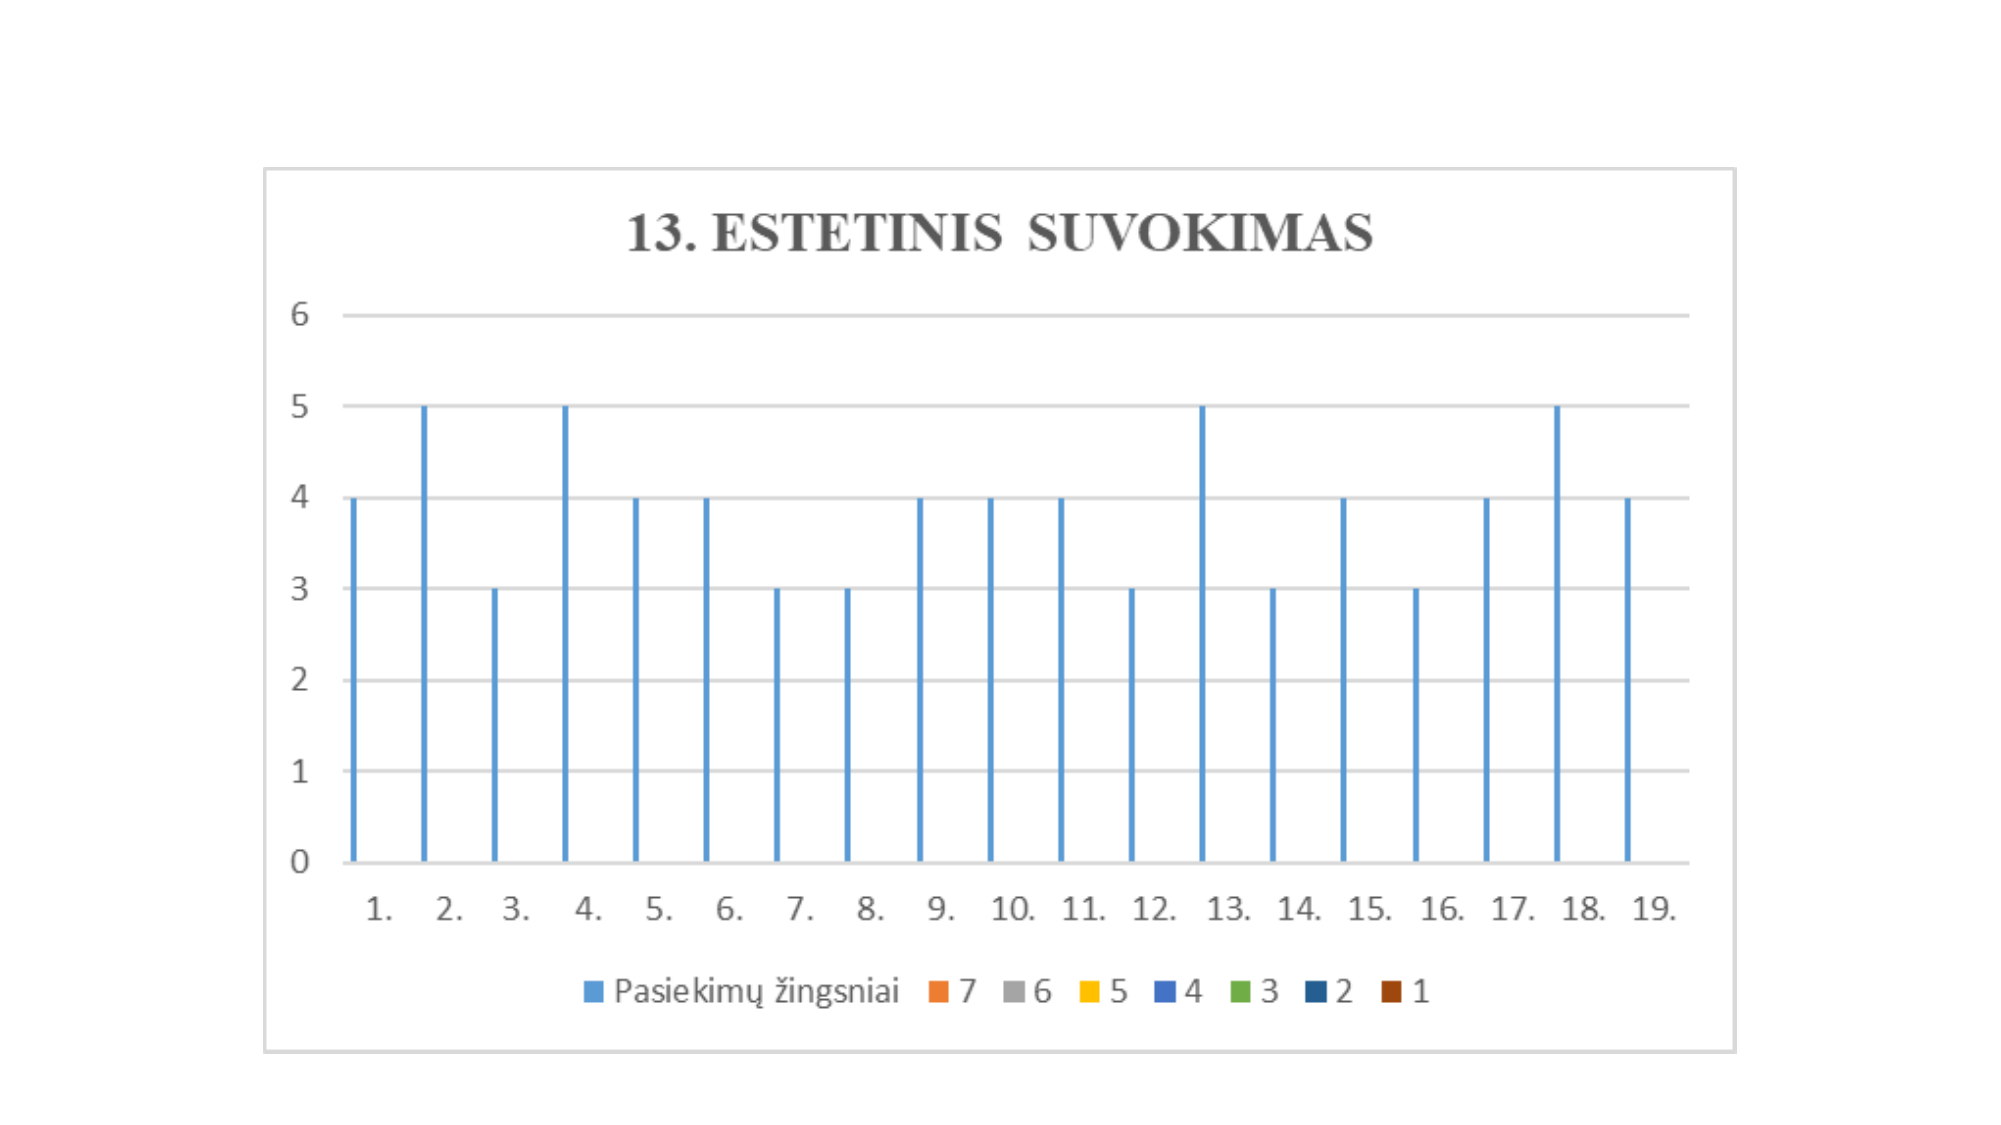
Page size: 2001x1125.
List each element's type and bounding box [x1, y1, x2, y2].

picture [263, 167, 1737, 1054]
